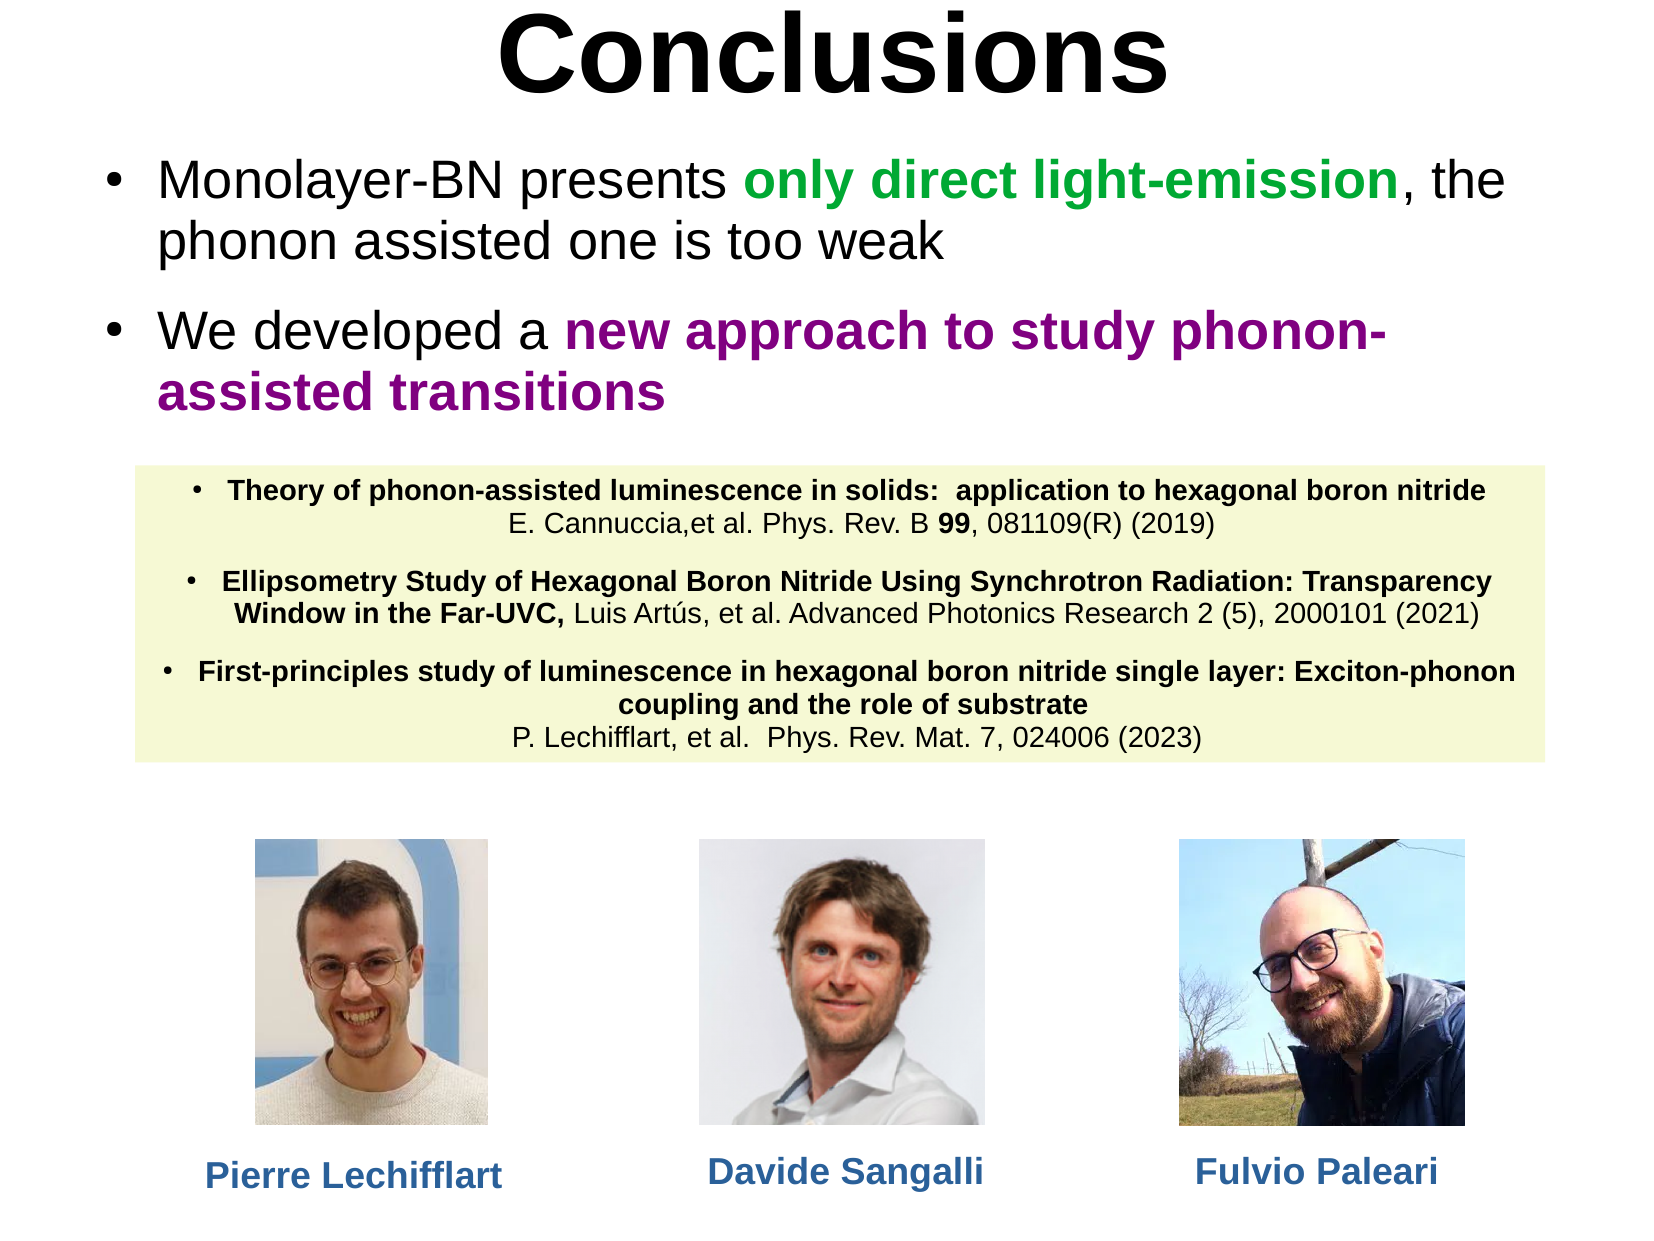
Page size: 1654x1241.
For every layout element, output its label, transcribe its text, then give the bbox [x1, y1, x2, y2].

picture [1179, 839, 1465, 1126]
title Conclusions [90, 0, 1579, 136]
list Monolayer-BN presents only direct light-emission, the phonon assisted one is too weak We developed a new approach to study phonon-assisted transitions [86, 150, 1576, 586]
picture [699, 839, 985, 1126]
picture [255, 839, 488, 1126]
text_box Pierre Lechifflart [190, 1147, 525, 1208]
text_box Theory of phonon-assisted luminescence in solids: application to hexagonal boron nitride E. Cannuccia,et al. Phys. Rev. B 99, 081109(R) (2019) Ellipsometry Study of Hexagonal Boron Nitride Using Synchrotron Radiation: Transparency Window in the Far‐UVC, Luis Artús, et al. Advanced Photonics Research 2 (5), 2000101 (2021) First-principles study of luminescence in hexagonal boron nitride single layer: Exciton-phonon coupling and the role of substrate P. Lechifflart, et al. Phys. Rev. Mat. 7, 024006 (2023) [135, 465, 1546, 763]
text_box Davide Sangalli [692, 1143, 1028, 1204]
text_box Fulvio Paleari [1180, 1143, 1515, 1204]
